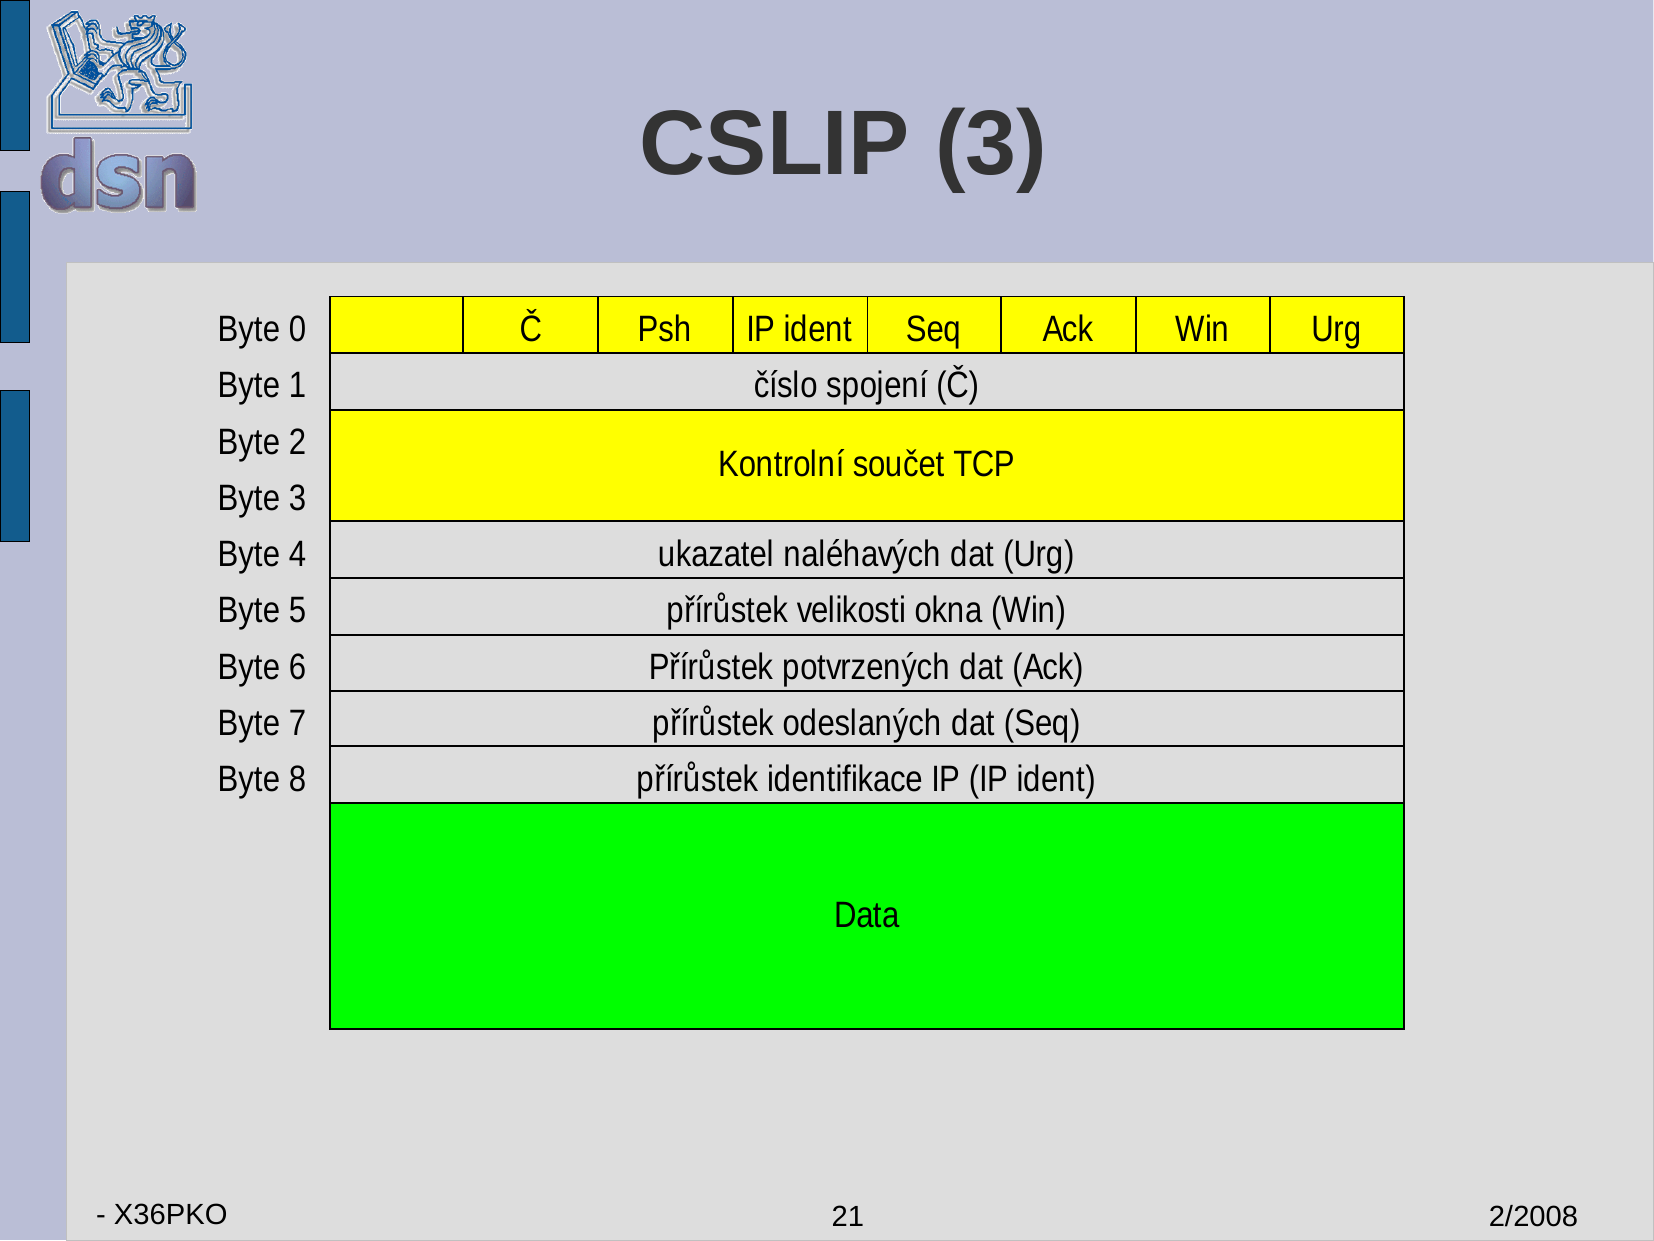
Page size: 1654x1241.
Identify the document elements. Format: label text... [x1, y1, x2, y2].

title CSLIP (3) [210, 39, 1478, 247]
picture [10, 10, 223, 230]
chart [194, 294, 1517, 1078]
